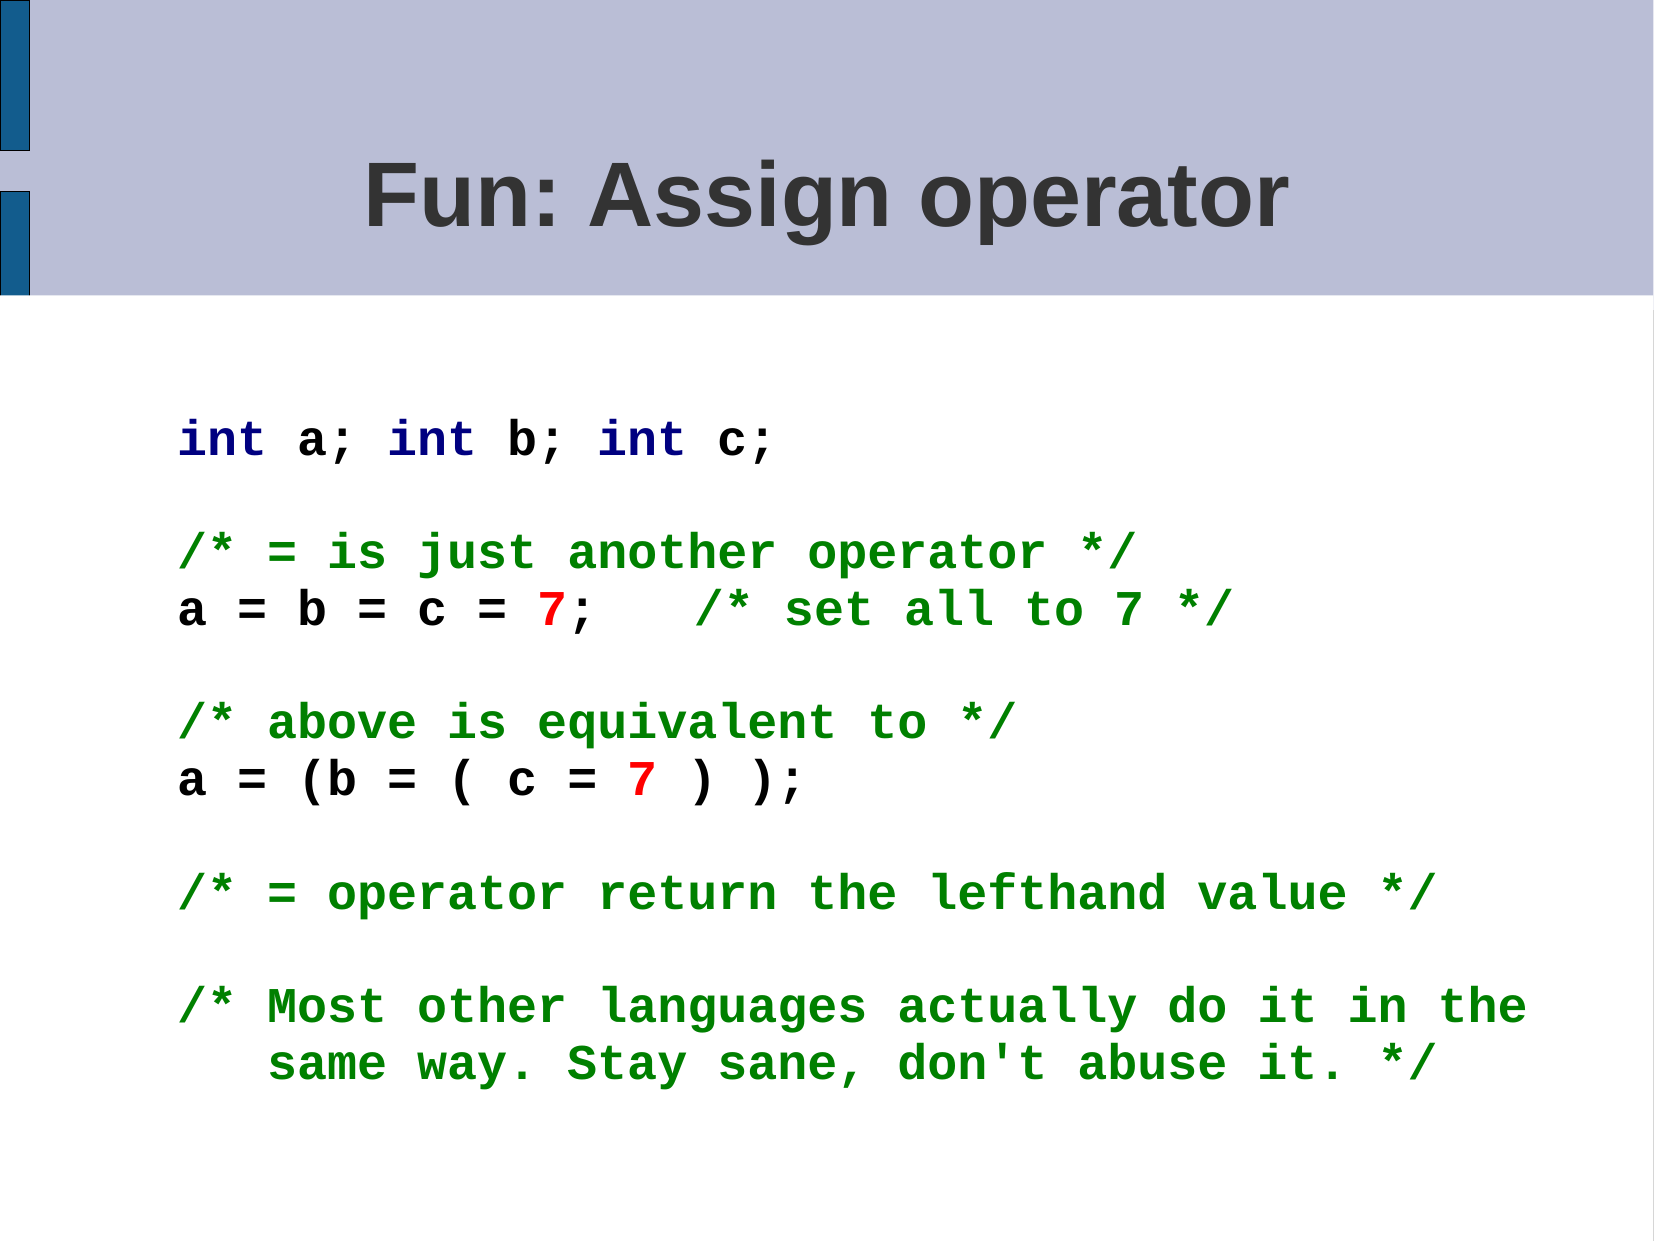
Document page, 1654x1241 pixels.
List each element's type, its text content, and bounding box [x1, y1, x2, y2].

text_box int a; int b; int c; /* = is just another operator */ a = b = c = 7; /* set all to 7 */ /* above is equivalent to */ a = (b = ( c = 7 ) ); /* = operator return the lefthand value */ /* Most other languages actually do it in the same way. Stay sane, don't abuse it. */ [0, 295, 1654, 1241]
title Fun: Assign operator [121, 91, 1534, 295]
